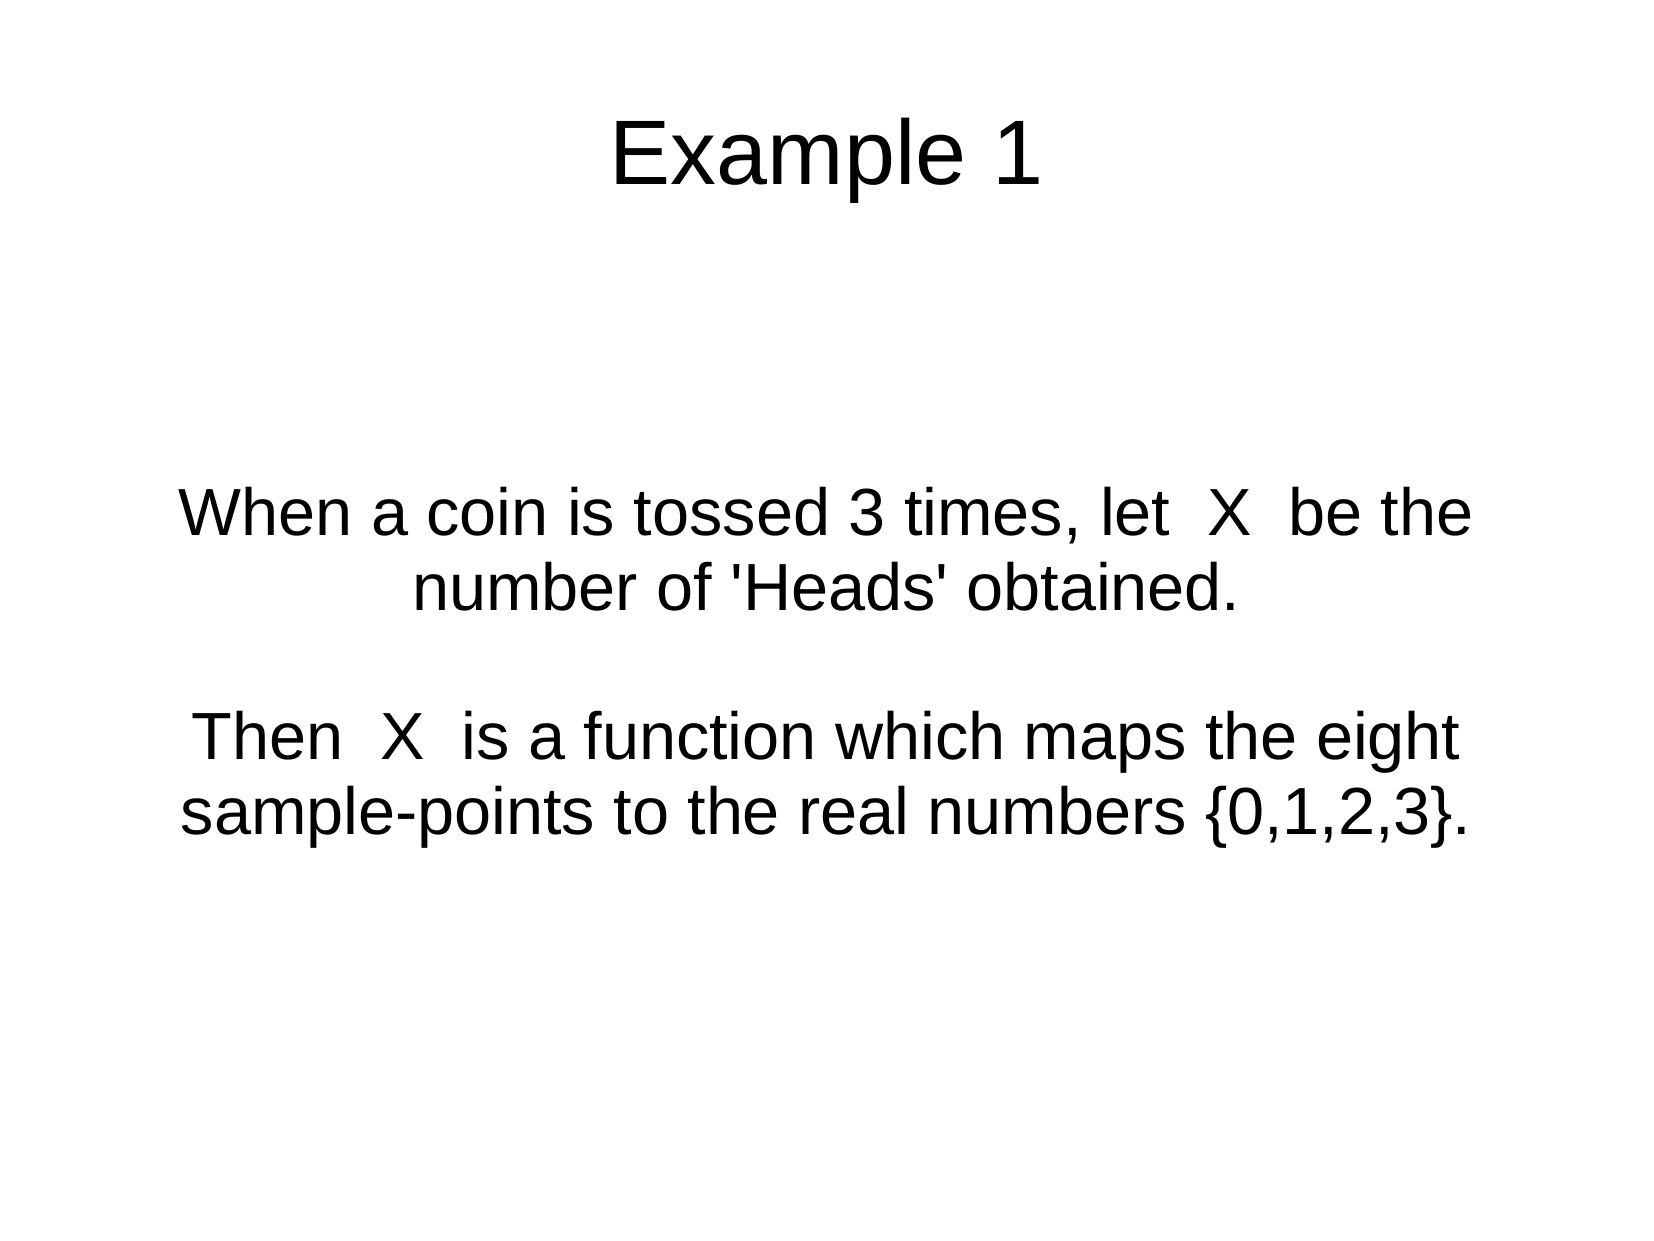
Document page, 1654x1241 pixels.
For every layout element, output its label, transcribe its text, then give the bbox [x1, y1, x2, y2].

title Example 1 [82, 56, 1571, 250]
subtitle When a coin is tossed 3 times, let X be the number of 'Heads' obtained. Then X is a function which maps the eight sample-points to the real numbers {0,1,2,3}. [82, 297, 1571, 1102]
